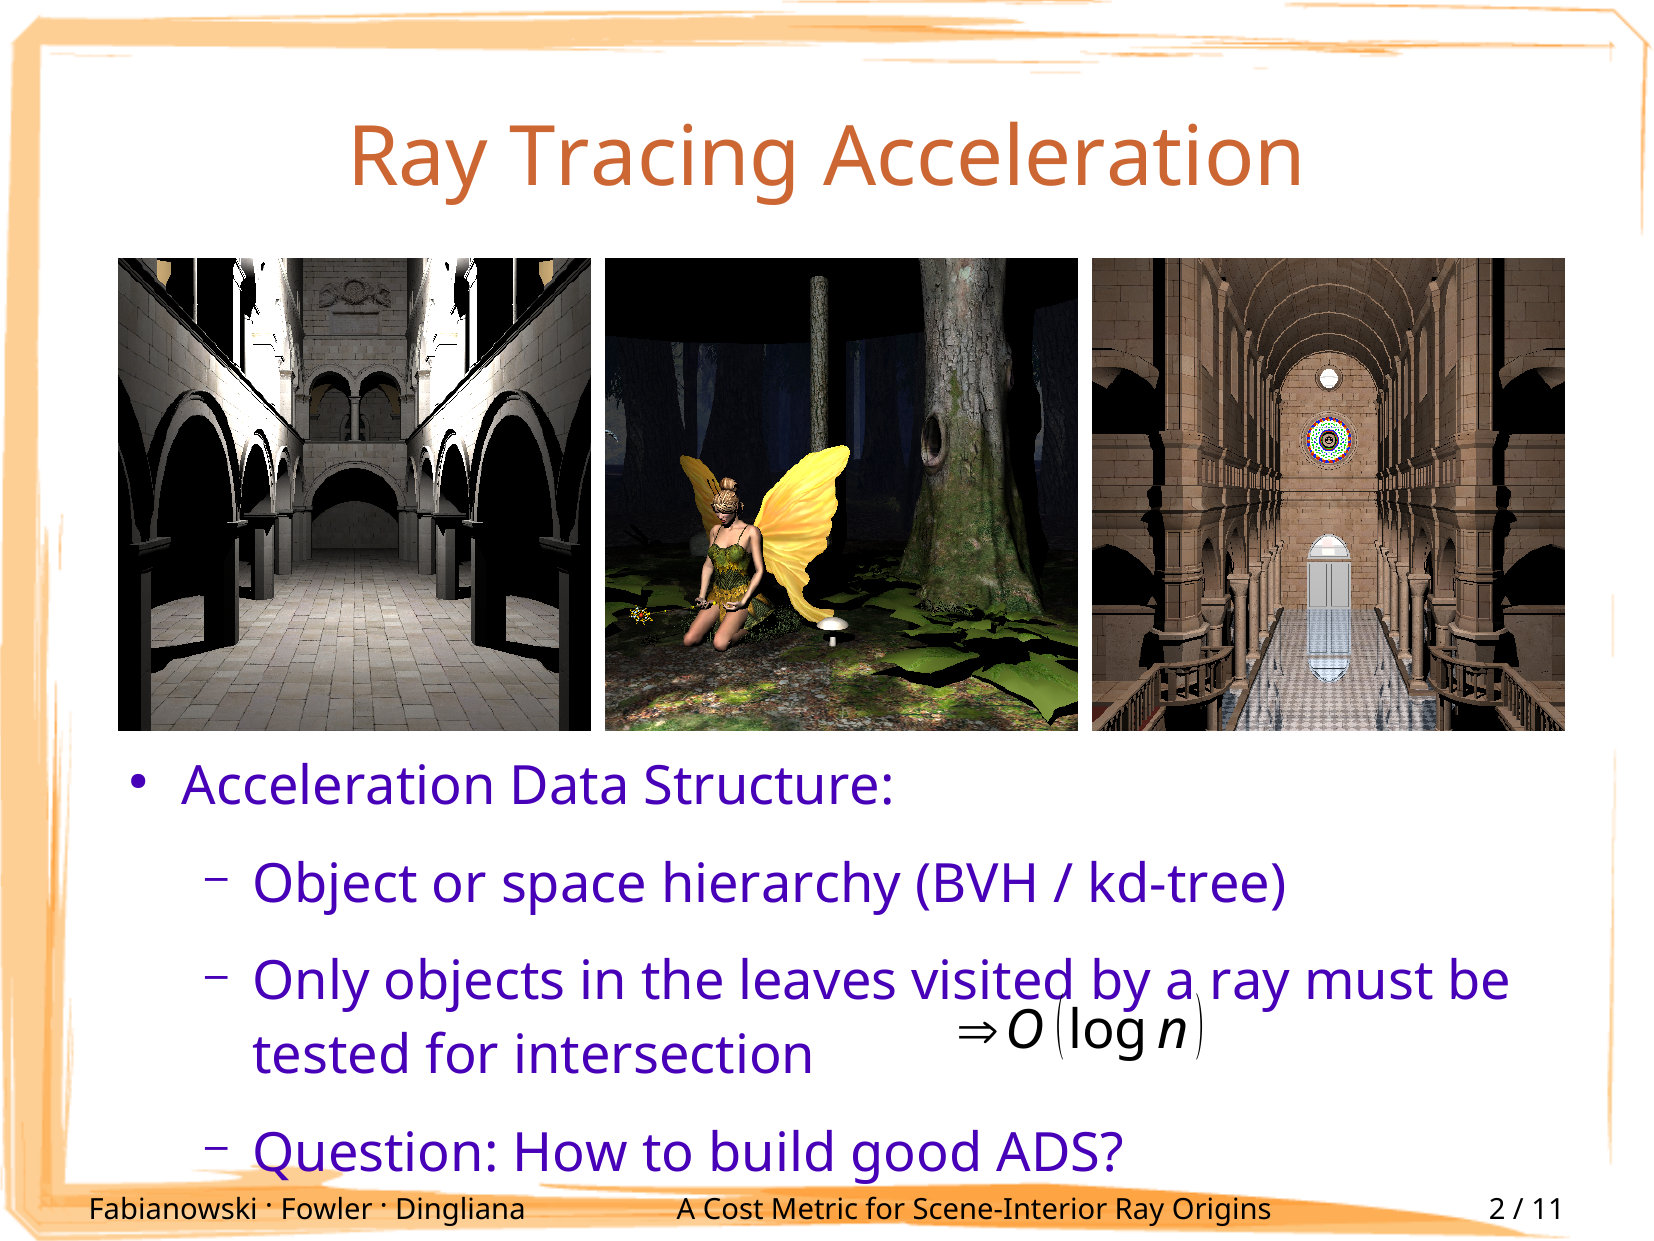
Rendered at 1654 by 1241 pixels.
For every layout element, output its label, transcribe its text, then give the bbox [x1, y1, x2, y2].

title Ray Tracing Acceleration [82, 49, 1571, 257]
chart [945, 990, 1211, 1063]
list Acceleration Data Structure: Object or space hierarchy (BVH / kd-tree) Only objects in the leaves visited by a ray must be tested for intersection Question: How to build good ADS? [110, 746, 1580, 1148]
picture [0, 0, 1654, 1241]
